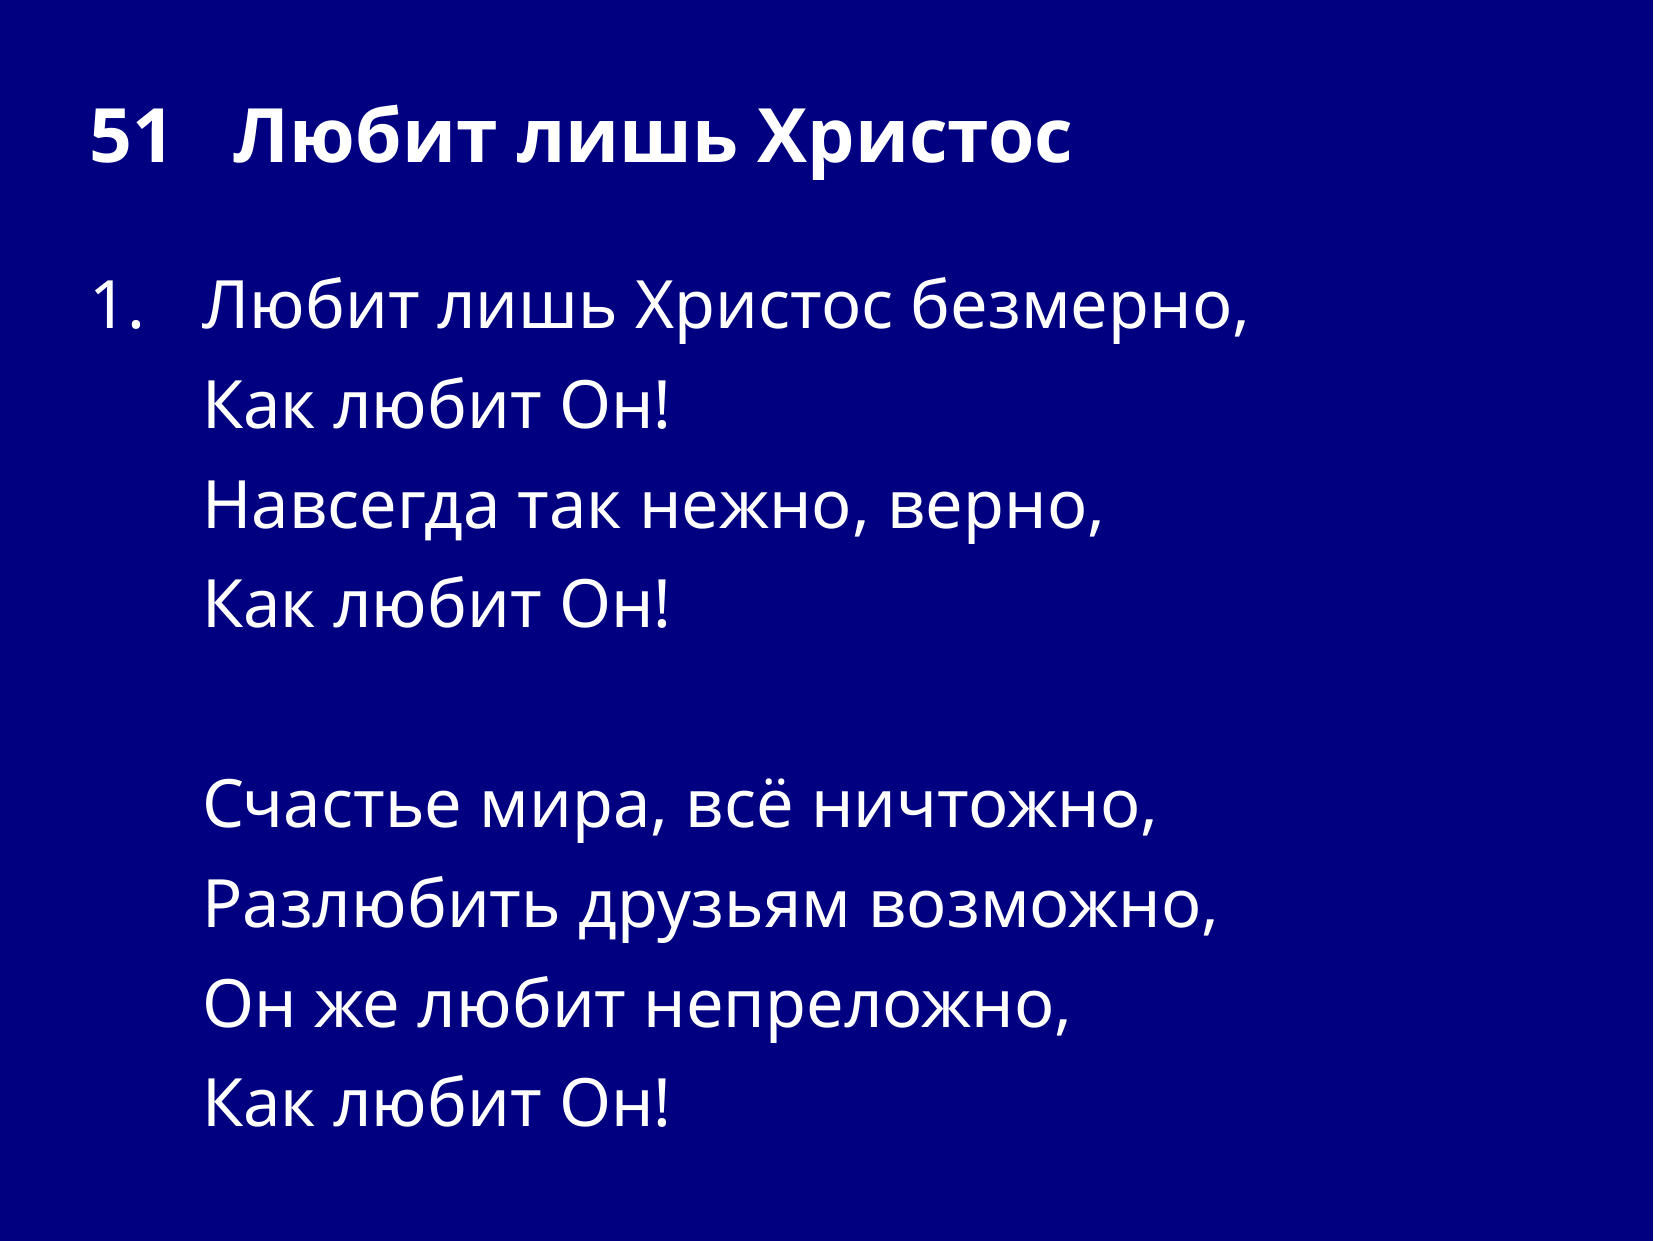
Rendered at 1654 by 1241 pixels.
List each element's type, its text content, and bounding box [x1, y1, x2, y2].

text_box 1. Любит лишь Христос безмерно, Как любит Он! Навсегда так нежно, верно, Как любит Он! Счастье мира, всё ничтожно, Разлюбить друзьям возможно, Он же любит непреложно, Как любит Он! [75, 188, 1576, 1163]
text_box 51 Любит лишь Христос [75, 75, 1576, 188]
